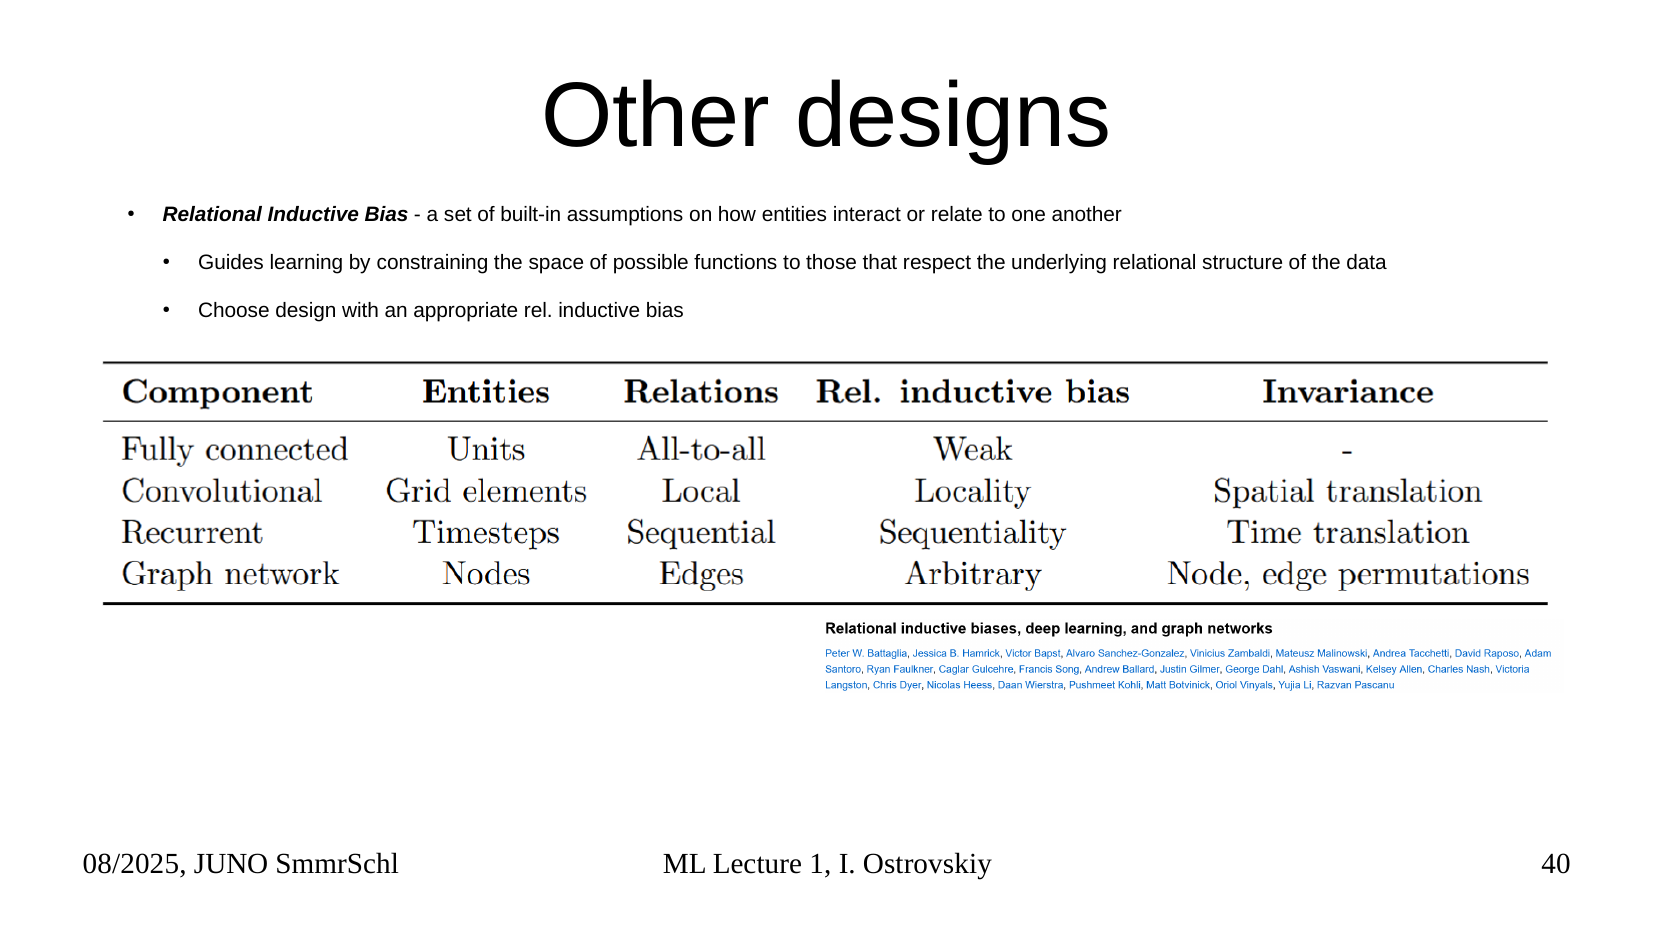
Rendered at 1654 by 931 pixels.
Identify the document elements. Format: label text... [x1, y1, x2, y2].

picture [82, 355, 1571, 693]
title Other designs [82, 37, 1571, 193]
text_box Relational Inductive Bias - a set of built-in assumptions on how entities interact or relate to one another Guides learning by constraining the space of possible functions to those that respect the underlying relational structure of the data Choose design with an appropriate rel. inductive bias [112, 195, 1538, 330]
